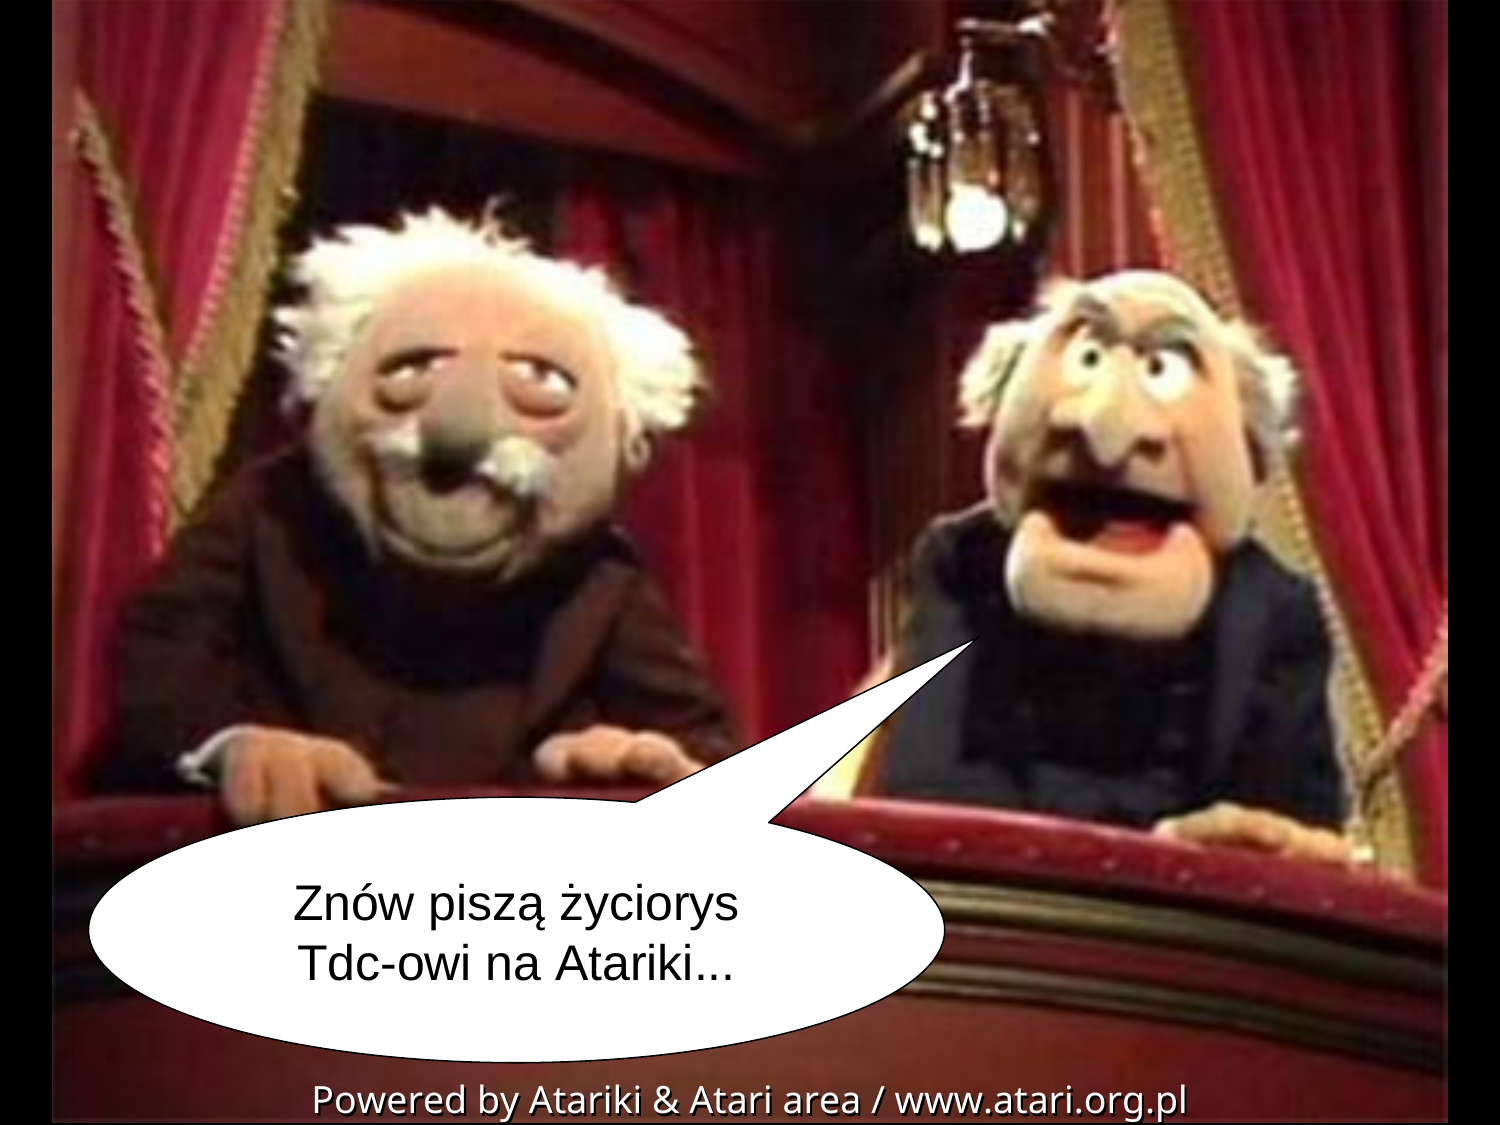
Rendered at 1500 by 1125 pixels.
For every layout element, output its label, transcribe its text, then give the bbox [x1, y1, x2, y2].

text_box Powered by Atariki & Atari area / www.atari.org.pl [0, 1069, 1500, 1125]
text_box Znów piszą życiorys Tdc-owi na Atariki... [88, 636, 980, 1063]
picture [52, 0, 1448, 1069]
